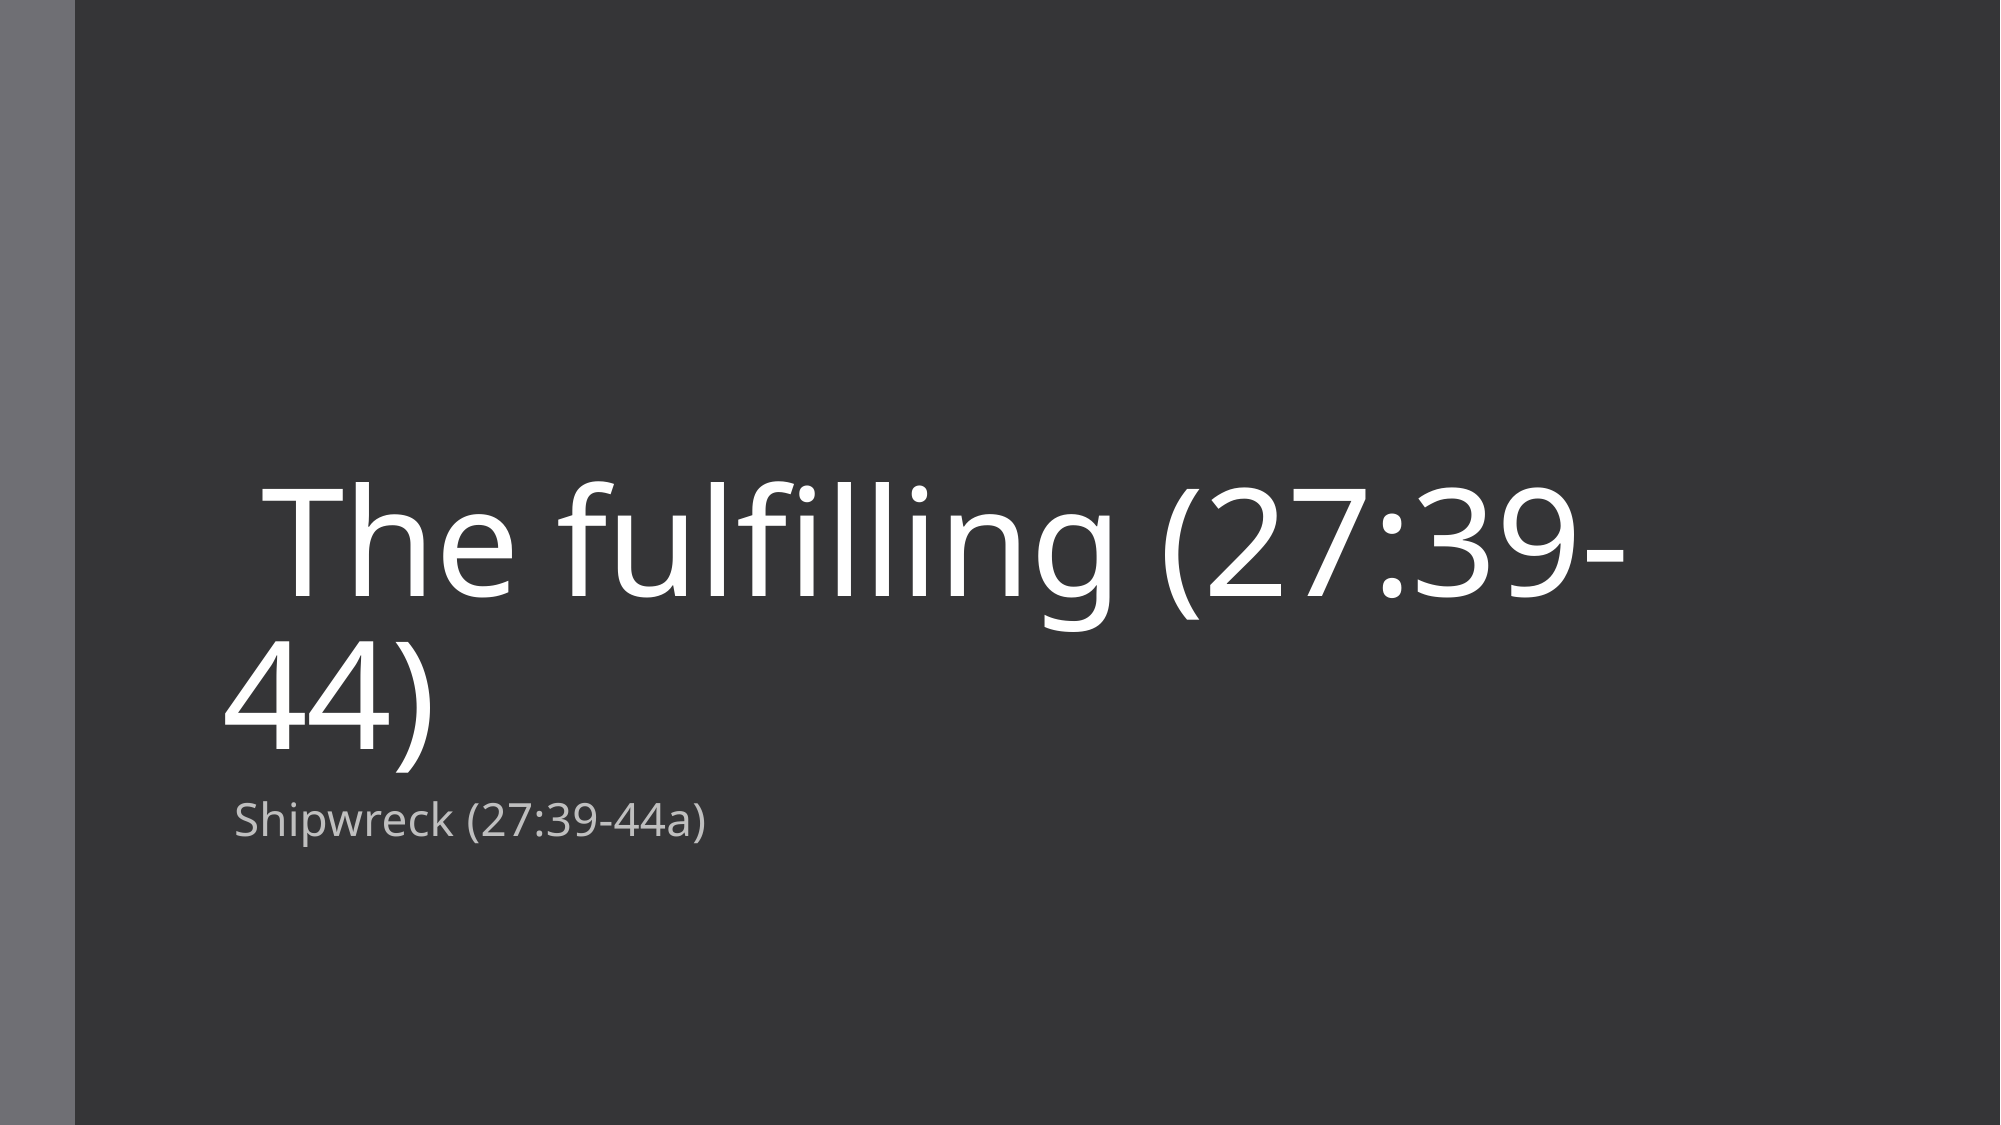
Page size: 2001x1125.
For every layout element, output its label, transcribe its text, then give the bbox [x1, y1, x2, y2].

title The fulfilling (27:39-44) [206, 124, 1752, 787]
subtitle Shipwreck (27:39-44a) [206, 787, 1752, 1066]
